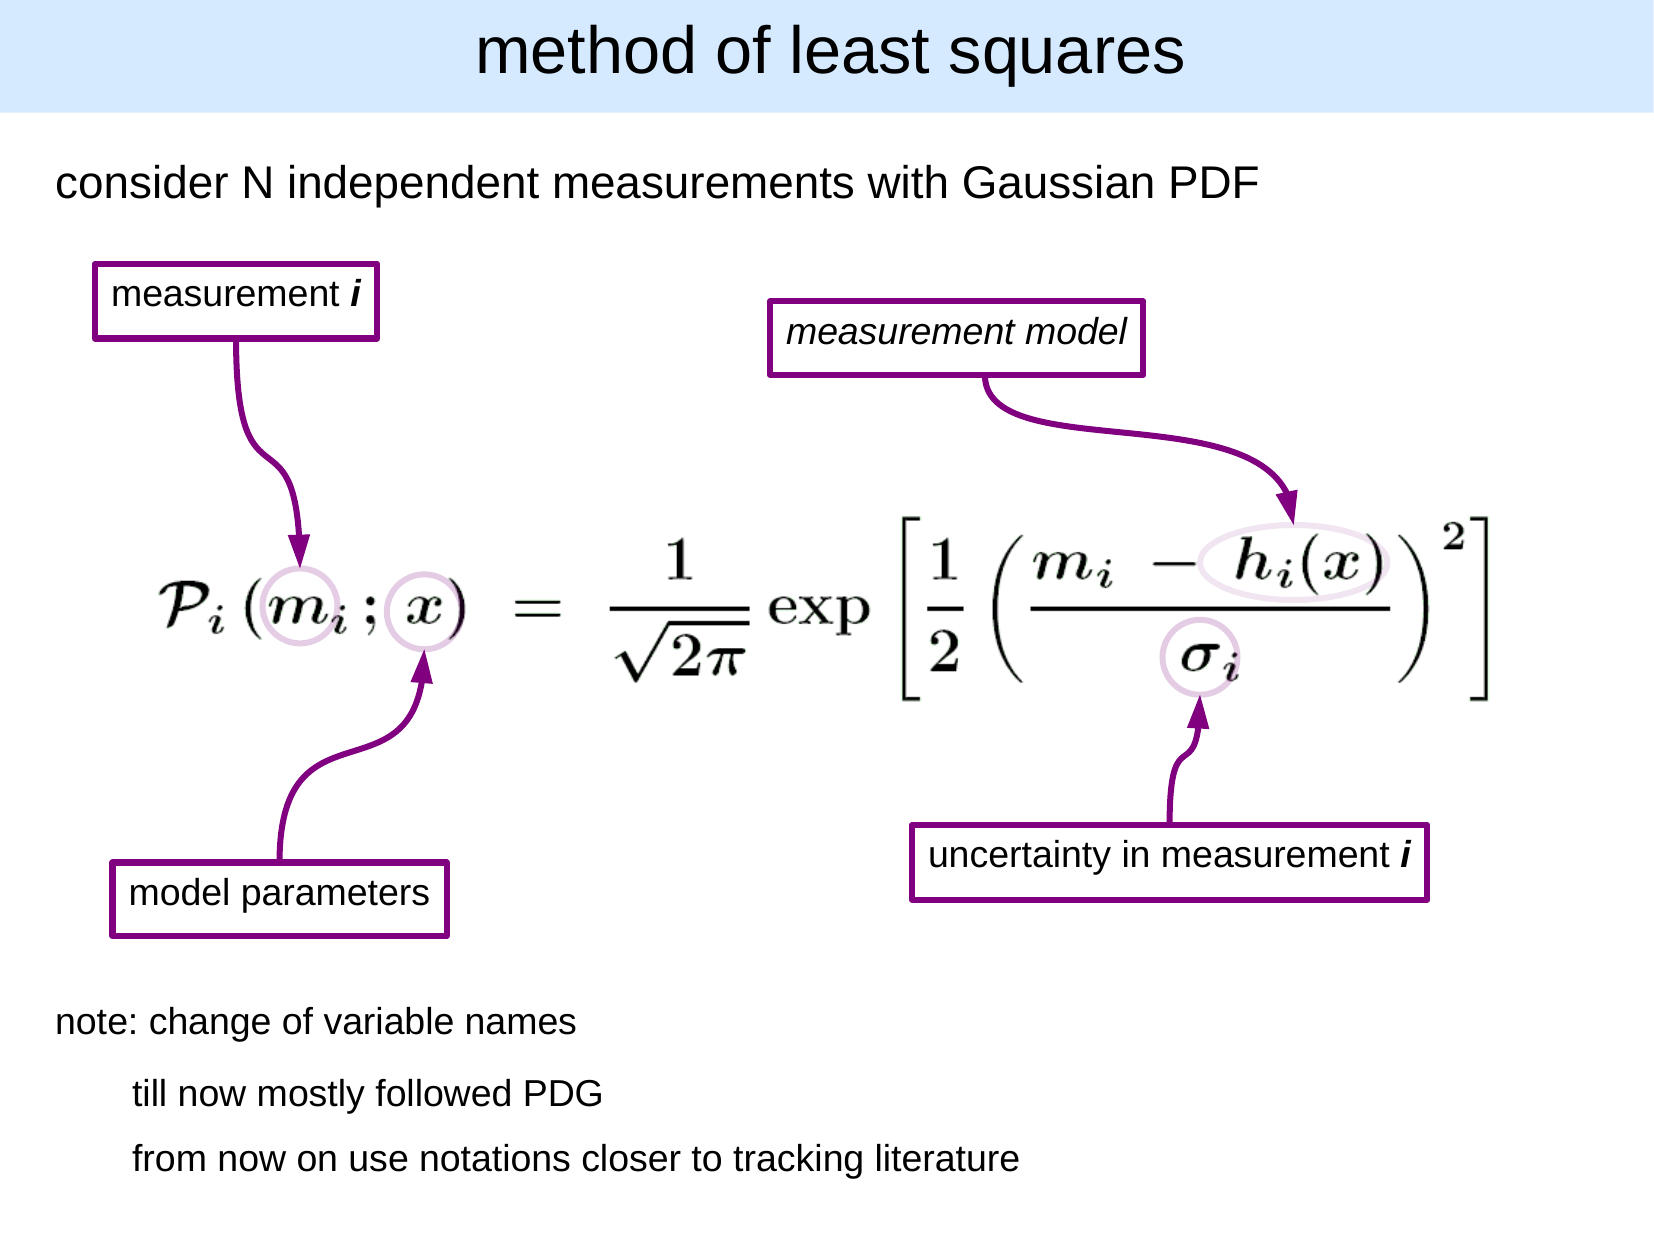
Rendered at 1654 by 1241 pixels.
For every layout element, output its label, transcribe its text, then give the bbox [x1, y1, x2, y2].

text_box uncertainty in measurement i [911, 825, 1428, 900]
title method of least squares [86, 0, 1576, 100]
list consider N independent measurements with Gaussian PDF [37, 156, 1613, 301]
list note: change of variable names till now mostly followed PDG from now on use notations closer to tracking literature [37, 1000, 1613, 1222]
text_box model parameters [112, 862, 447, 937]
picture [266, 572, 334, 640]
picture [150, 505, 1501, 713]
text_box measurement model [769, 301, 1144, 375]
picture [390, 578, 458, 646]
text_box measurement i [94, 263, 378, 339]
picture [1166, 623, 1234, 691]
